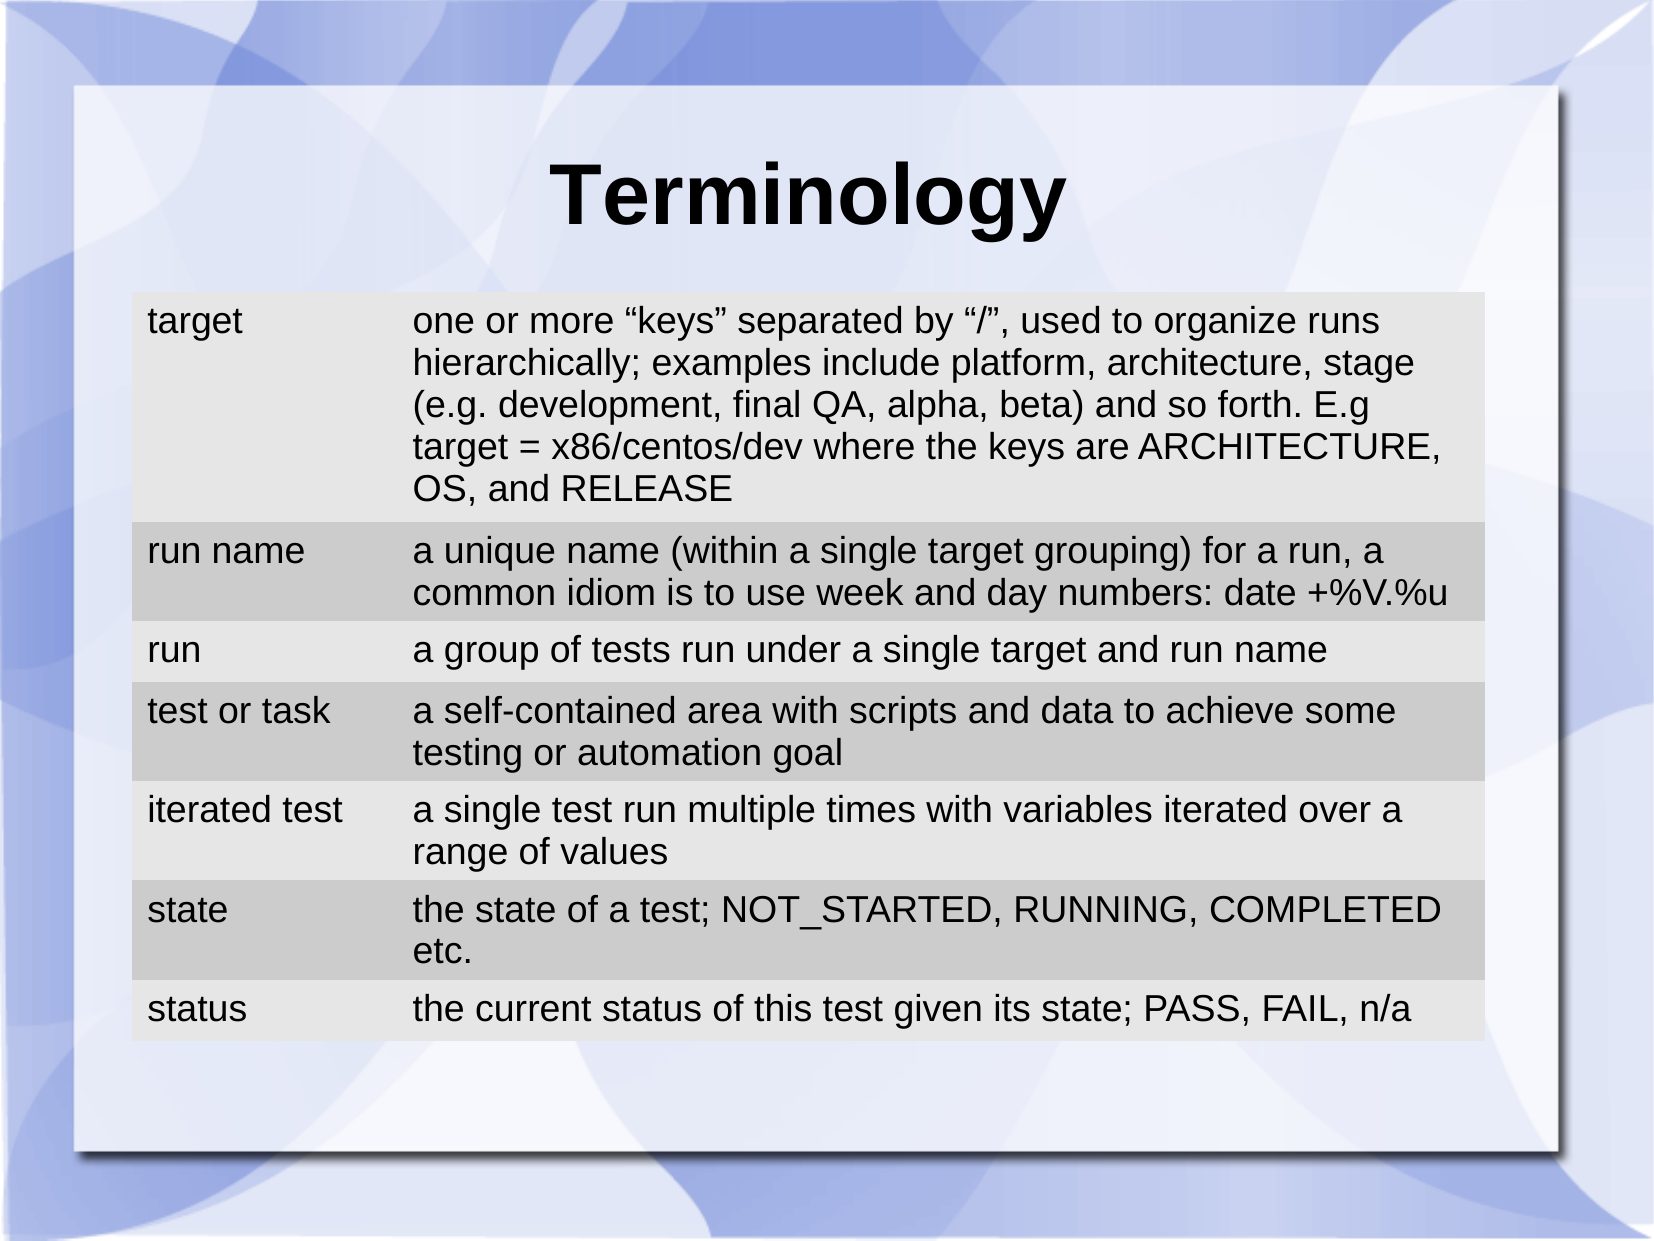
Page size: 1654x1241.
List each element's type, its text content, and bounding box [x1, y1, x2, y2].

picture [0, 0, 1654, 1241]
table_header target [132, 292, 398, 522]
table_cell the current status of this test given its state; PASS, FAIL, n/a [398, 980, 1485, 1041]
table_cell state [132, 880, 398, 980]
table_header one or more “keys” separated by “/”, used to organize runs hierarchically; examples include platform, architecture, stage (e.g. development, final QA, alpha, beta) and so forth. E.g target = x86/centos/dev where the keys are ARCHITECTURE, OS, and RELEASE [398, 292, 1485, 522]
table_cell a single test run multiple times with variables iterated over a range of values [398, 781, 1485, 880]
table_cell run [132, 621, 398, 682]
title Terminology [82, 90, 1536, 298]
table_cell run name [132, 522, 398, 621]
table_cell the state of a test; NOT_STARTED, RUNNING, COMPLETED etc. [398, 880, 1485, 980]
table_cell a self-contained area with scripts and data to achieve some testing or automation goal [398, 682, 1485, 781]
table_cell iterated test [132, 781, 398, 880]
table_cell a group of tests run under a single target and run name [398, 621, 1485, 682]
table_cell test or task [132, 682, 398, 781]
table_cell a unique name (within a single target grouping) for a run, a common idiom is to use week and day numbers: date +%V.%u [398, 522, 1485, 621]
table_cell status [132, 980, 398, 1041]
